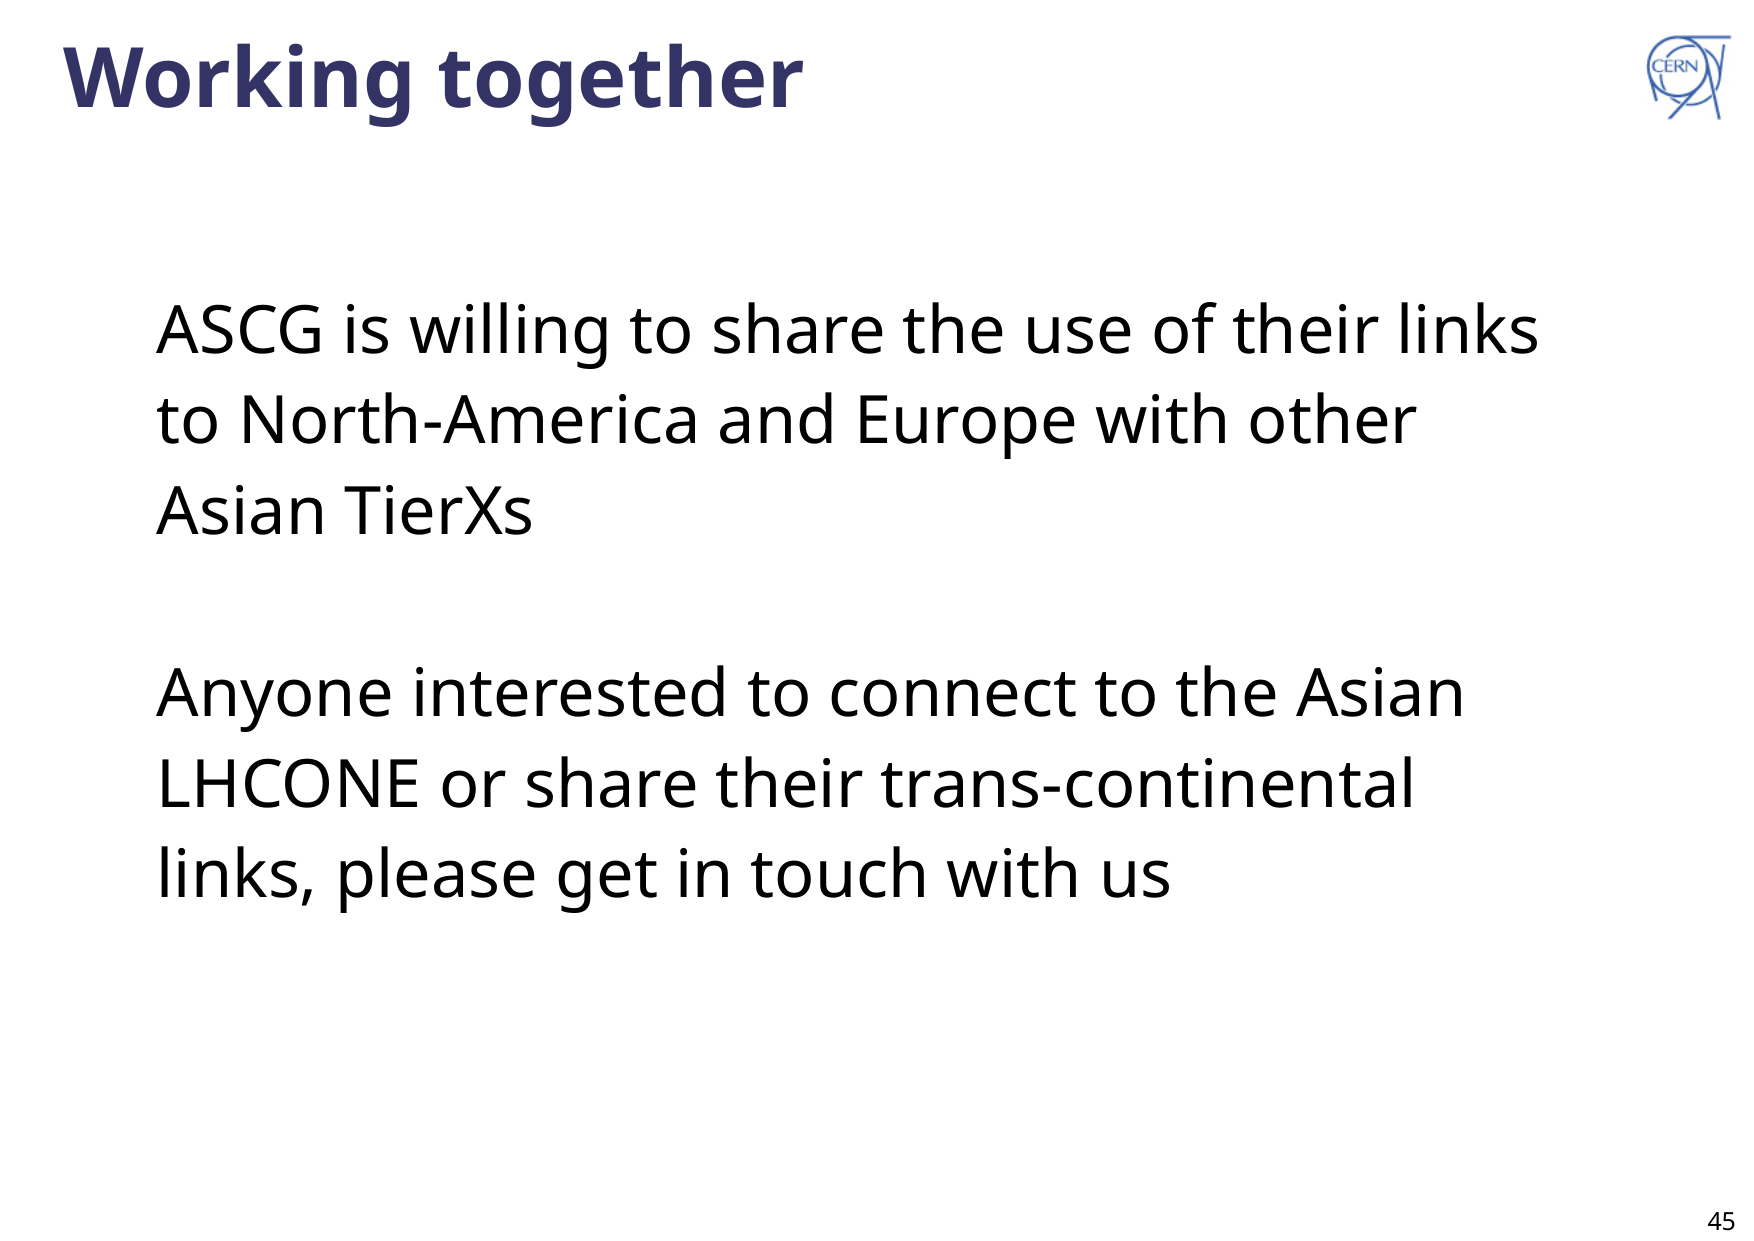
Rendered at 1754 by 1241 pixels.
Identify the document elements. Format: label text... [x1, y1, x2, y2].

text_box ASCG is willing to share the use of their links to North-America and Europe with other Asian TierXs Anyone interested to connect to the Asian LHCONE or share their trans-continental links, please get in touch with us [142, 274, 1580, 1019]
picture [1646, 34, 1732, 120]
title Working together [63, 0, 1621, 166]
